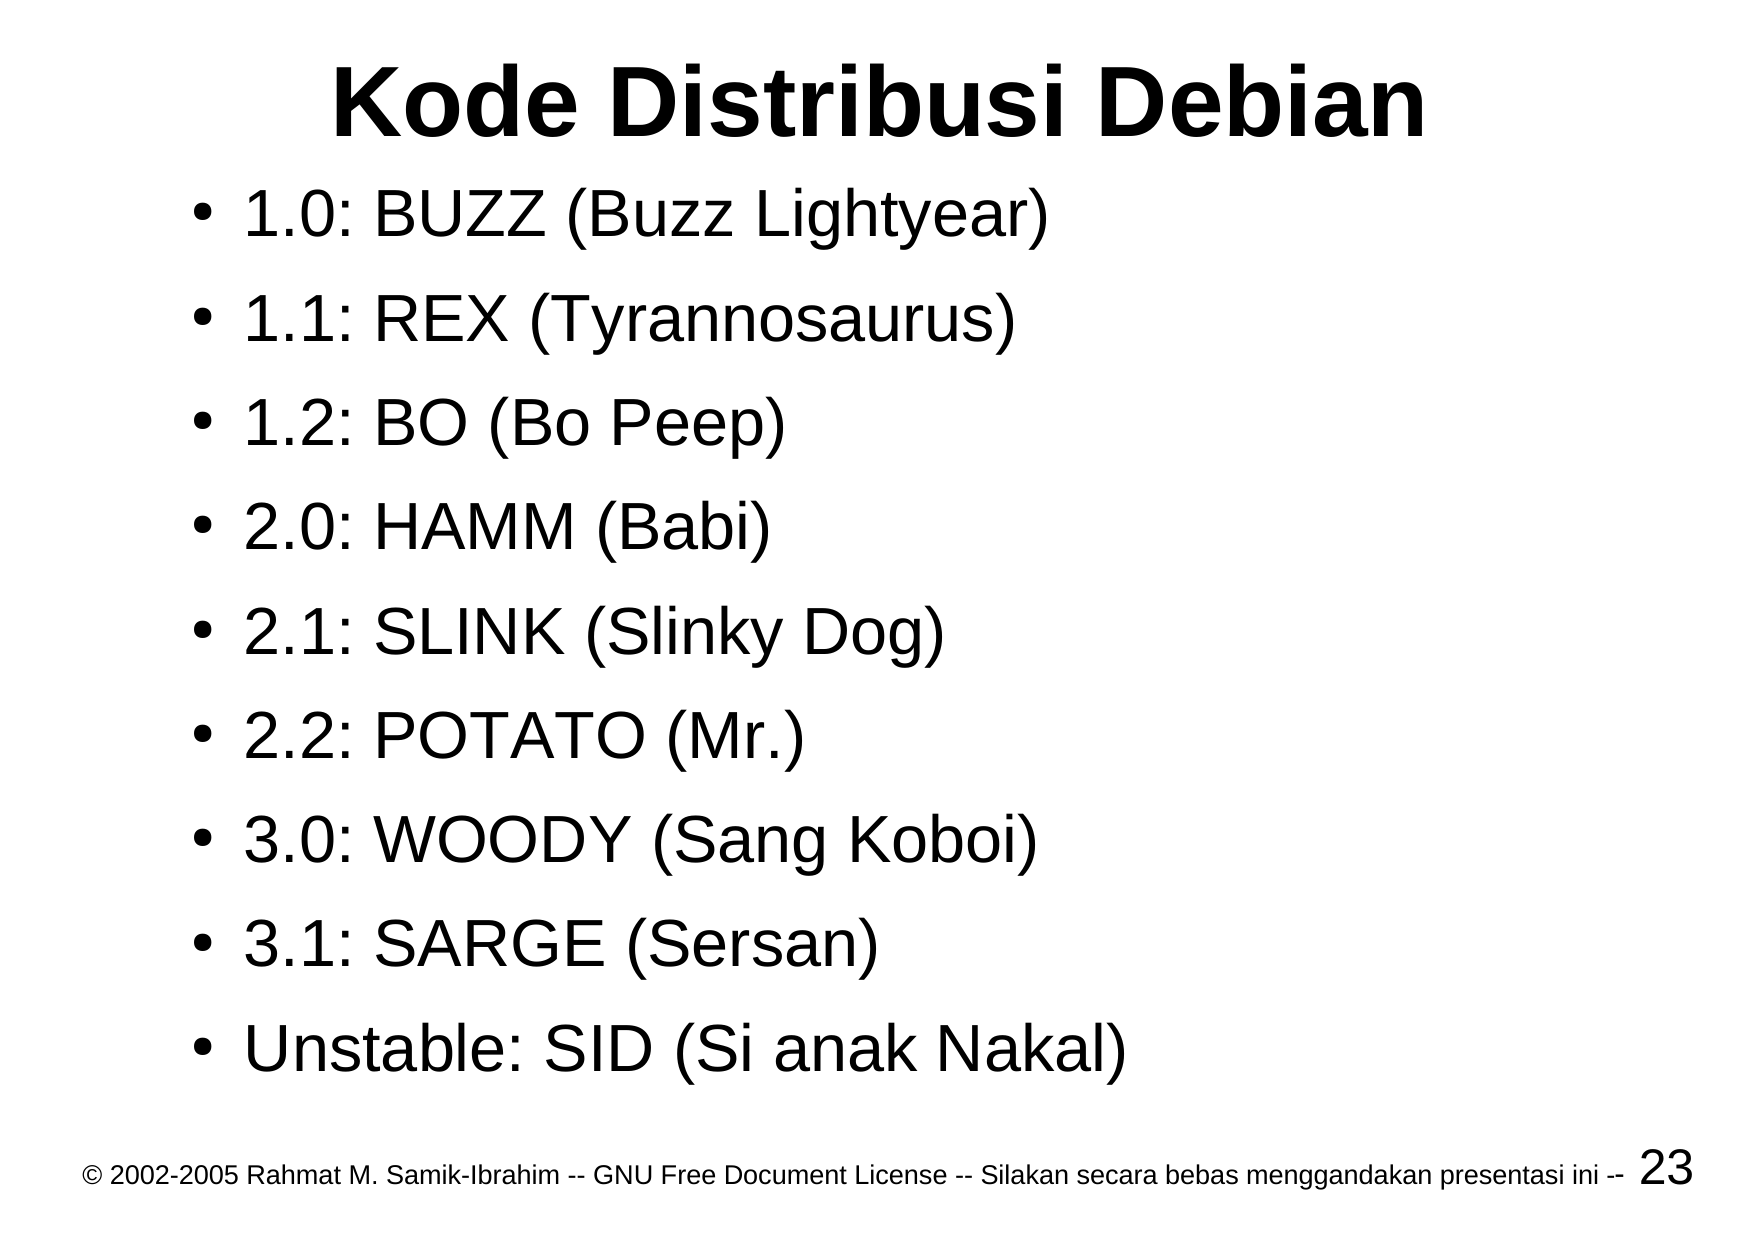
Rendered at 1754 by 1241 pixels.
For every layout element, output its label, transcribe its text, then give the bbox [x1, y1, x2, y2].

title Kode Distribusi Debian [171, 38, 1589, 166]
list 1.0: BUZZ (Buzz Lightyear) 1.1: REX (Tyrannosaurus) 1.2: BO (Bo Peep) 2.0: HAMM (Babi) 2.1: SLINK (Slinky Dog) 2.2: POTATO (Mr.) 3.0: WOODY (Sang Koboi) 3.1: SARGE (Sersan) Unstable: SID (Si anak Nakal) [155, 176, 1573, 1142]
